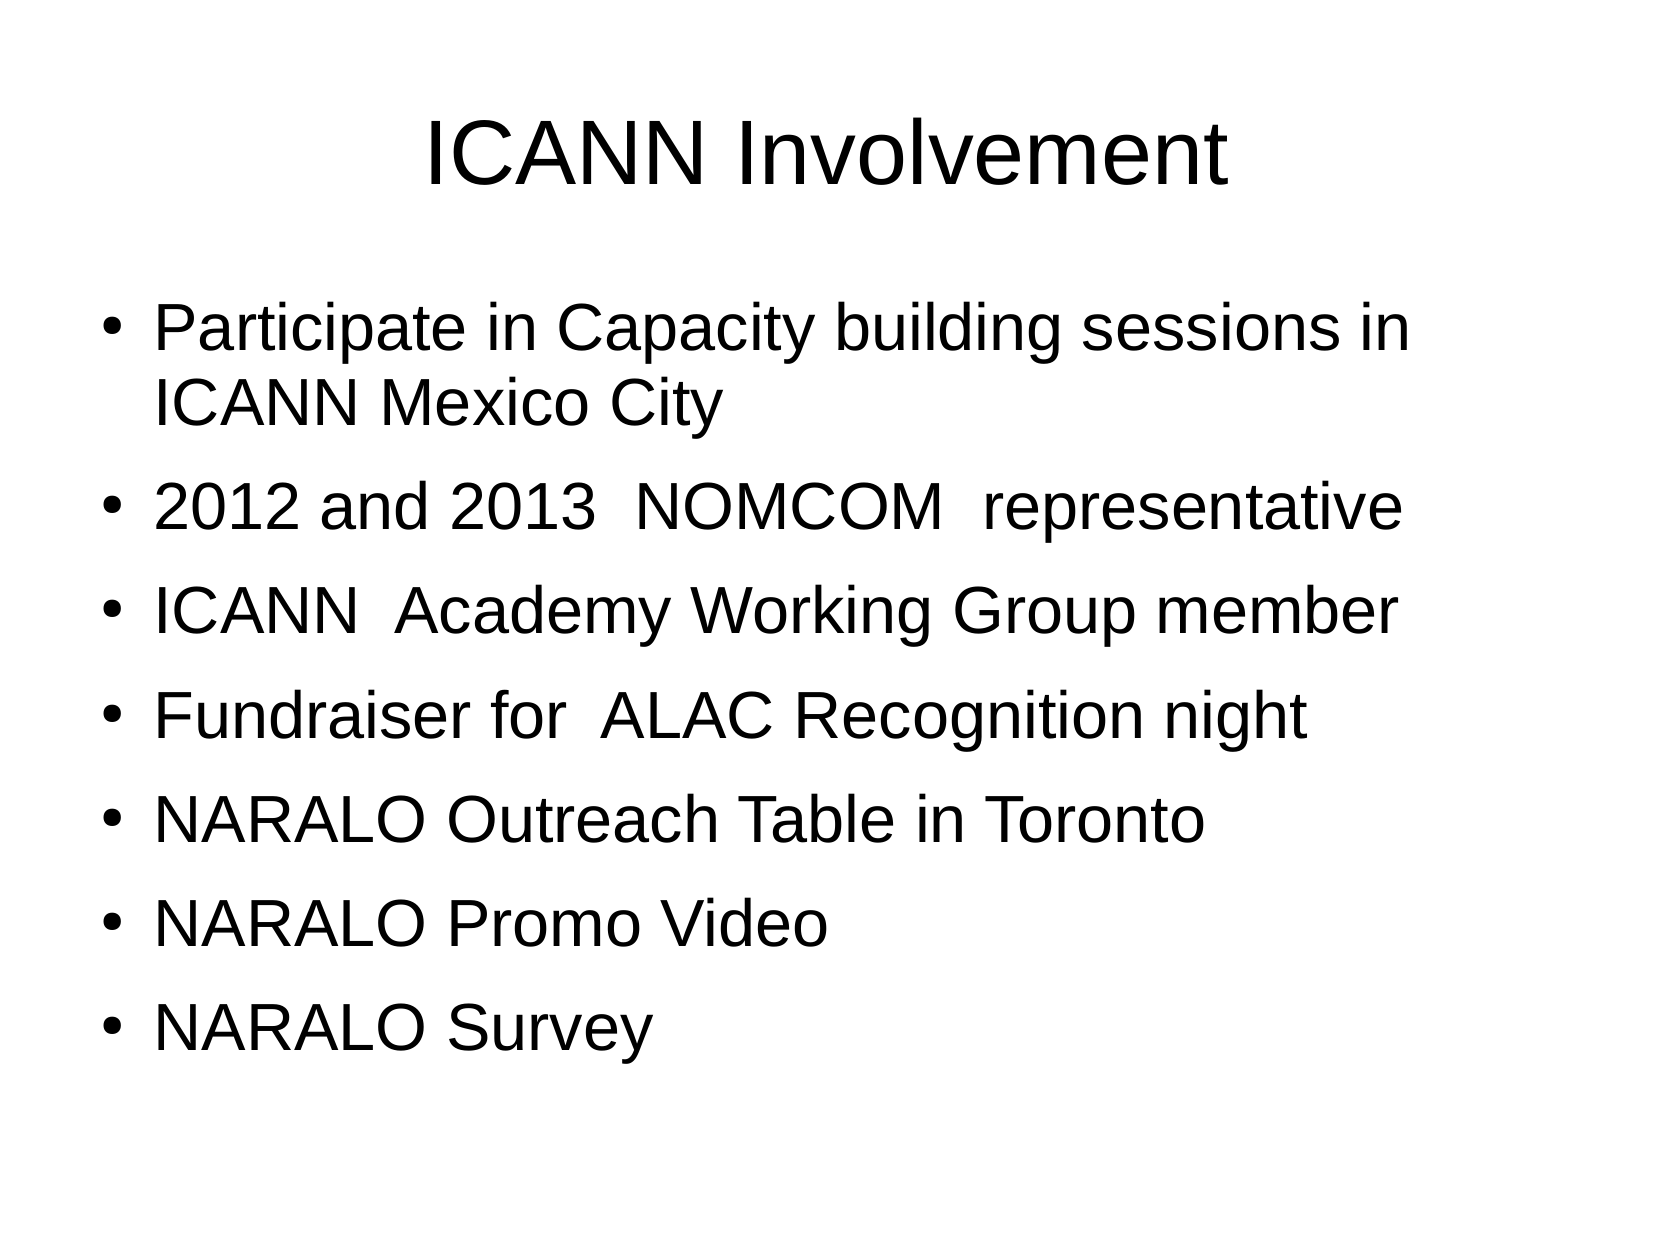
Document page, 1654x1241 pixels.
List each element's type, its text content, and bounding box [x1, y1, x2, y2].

list Participate in Capacity building sessions in ICANN Mexico City 2012 and 2013 NOMCOM representative ICANN Academy Working Group member Fundraiser for ALAC Recognition night NARALO Outreach Table in Toronto NARALO Promo Video NARALO Survey [82, 290, 1571, 1109]
title ICANN Involvement [82, 49, 1571, 257]
